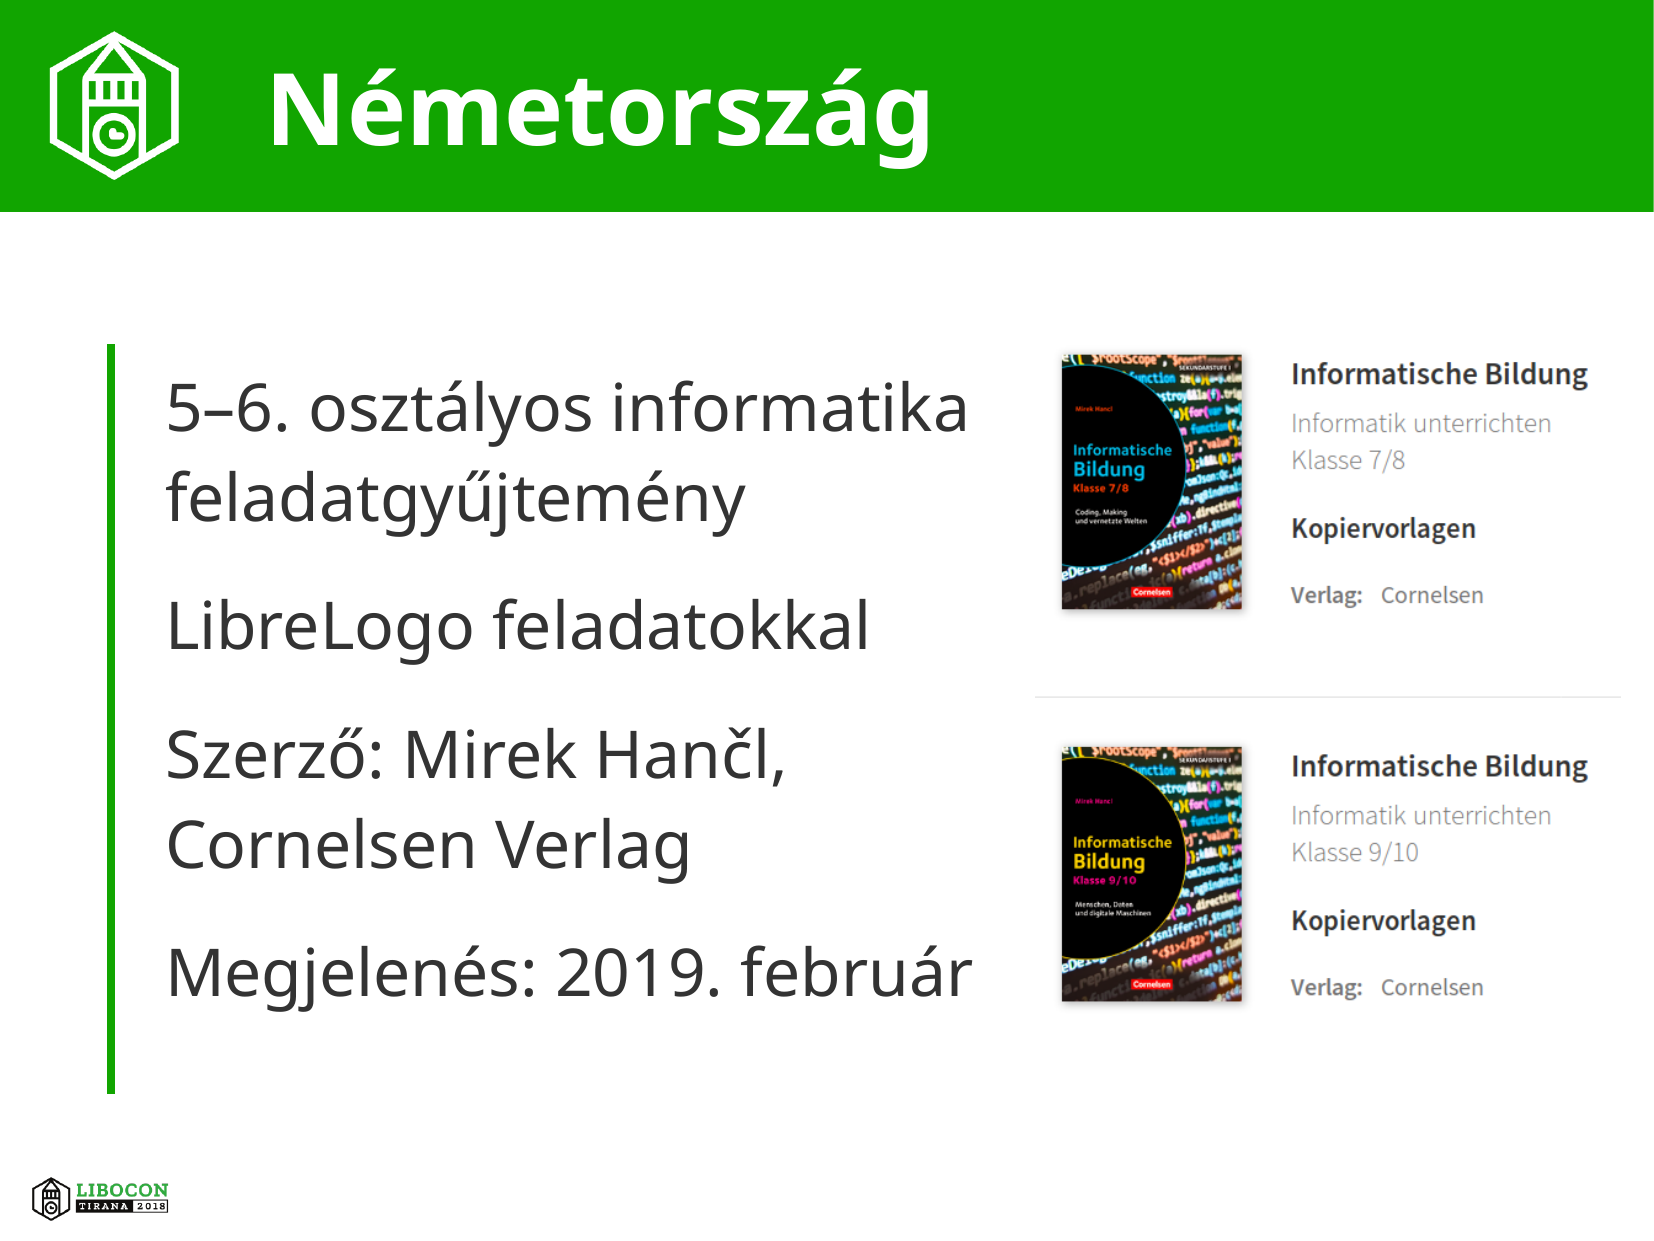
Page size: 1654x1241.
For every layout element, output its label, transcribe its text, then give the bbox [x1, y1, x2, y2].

list 5–6. osztályos informatika feladatgyűjtemény LibreLogo feladatokkal Szerző: Mirek Hančl, Cornelsen Verlag Megjelenés: 2019. február [165, 360, 976, 1081]
picture [0, 0, 1654, 1241]
title Németország [265, 0, 1621, 223]
